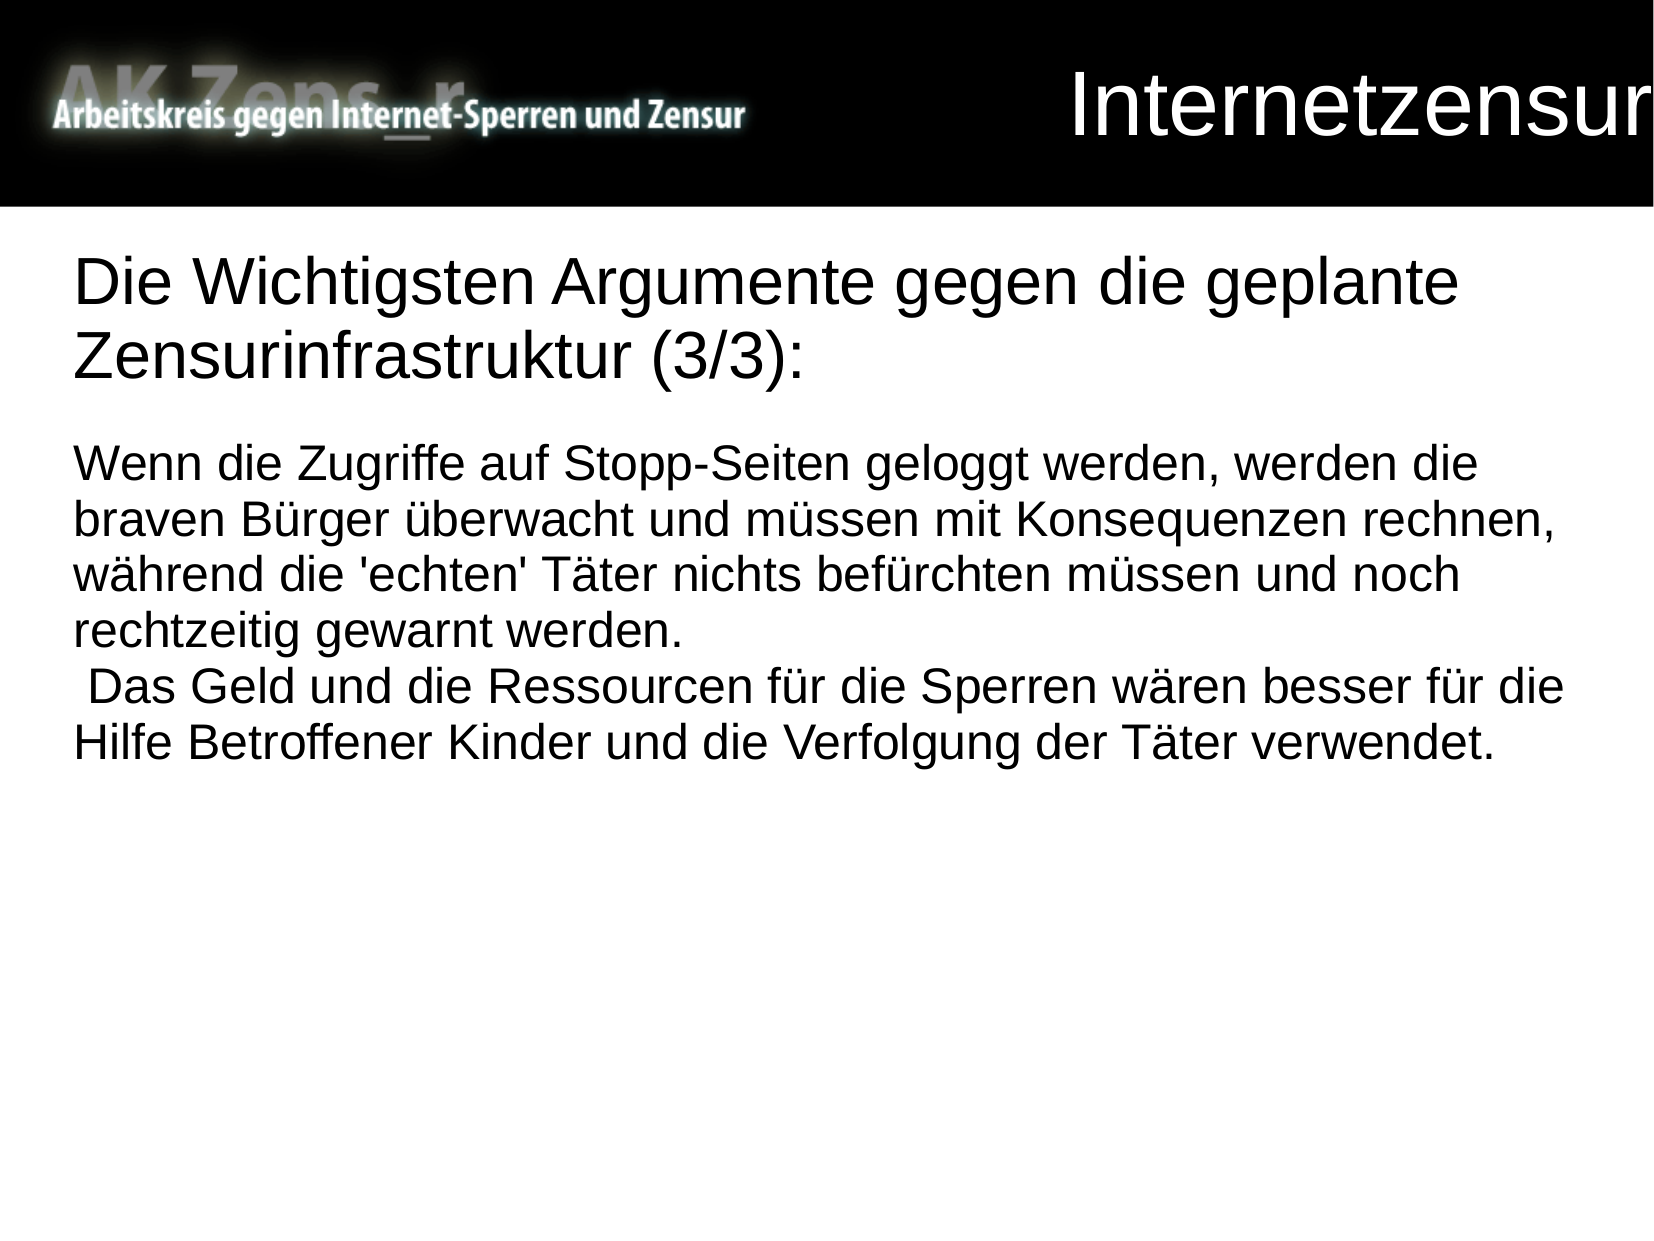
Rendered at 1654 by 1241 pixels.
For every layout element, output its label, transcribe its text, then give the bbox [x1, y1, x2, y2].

text_box Die Wichtigsten Argumente gegen die geplante Zensurinfrastruktur (3/3): Wenn die Zugriffe auf Stopp-Seiten geloggt werden, werden die braven Bürger überwacht und müssen mit Konsequenzen rechnen, während die 'echten' Täter nichts befürchten müssen und noch rechtzeitig gewarnt werden. Das Geld und die Ressourcen für die Sperren wären besser für die Hilfe Betroffener Kinder und die Verfolgung der Täter verwendet. [59, 236, 1595, 862]
picture [0, 0, 766, 204]
title Internetzensur [0, 0, 1654, 207]
